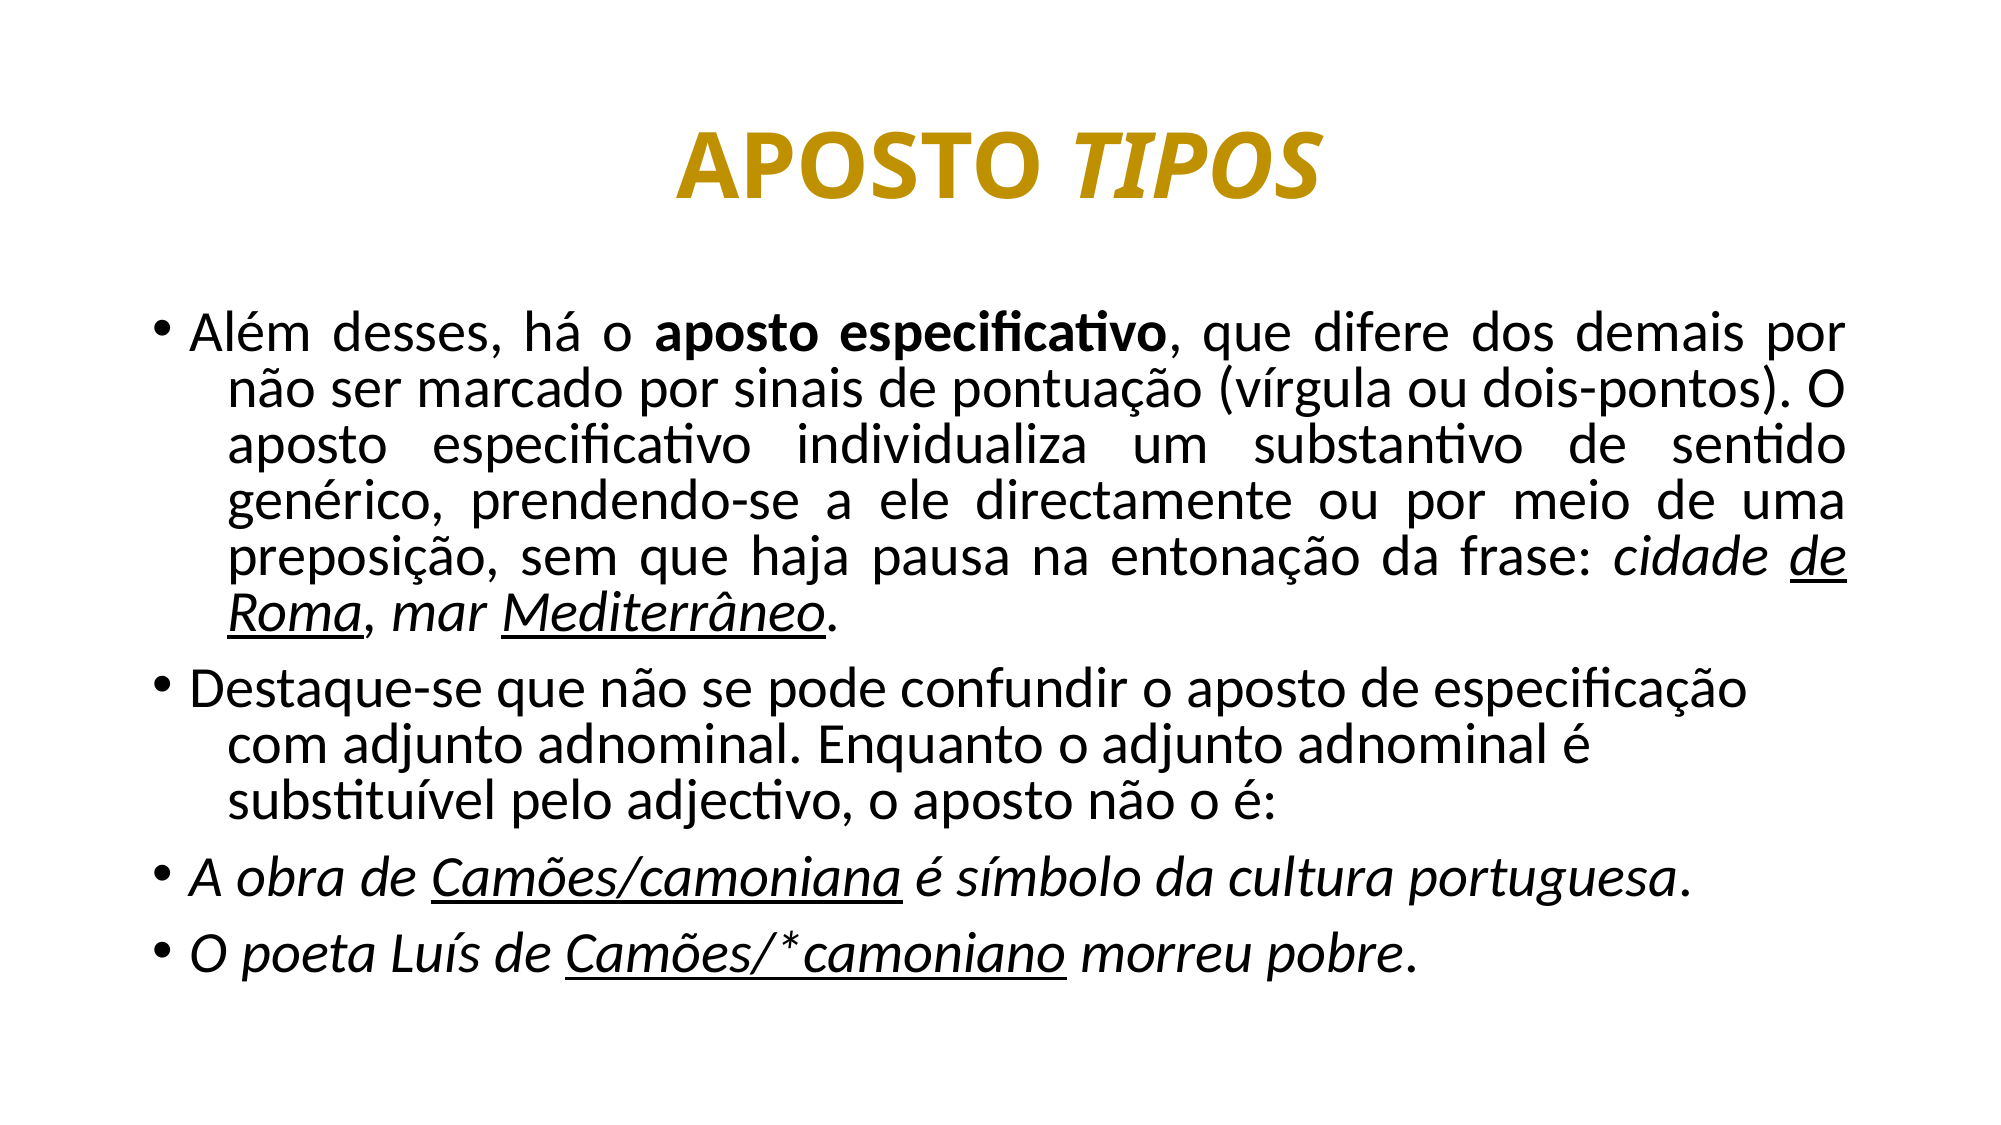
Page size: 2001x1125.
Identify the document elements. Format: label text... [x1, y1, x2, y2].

title APOSTO TIPOS [137, 59, 1863, 278]
list Além desses, há o aposto especificativo, que difere dos demais por não ser marcado por sinais de pontuação (vírgula ou dois-pontos). O aposto especificativo individualiza um substantivo de sentido genérico, prendendo-se a ele directamente ou por meio de uma preposição, sem que haja pausa na entonação da frase: cidade de Roma, mar Mediterrâneo. Destaque-se que não se pode confundir o aposto de especificação com adjunto adnominal. Enquanto o adjunto adnominal é substituível pelo adjectivo, o aposto não o é: A obra de Camões/camoniana é símbolo da cultura portuguesa. O poeta Luís de Camões/*camoniano morreu pobre. [137, 299, 1863, 1014]
